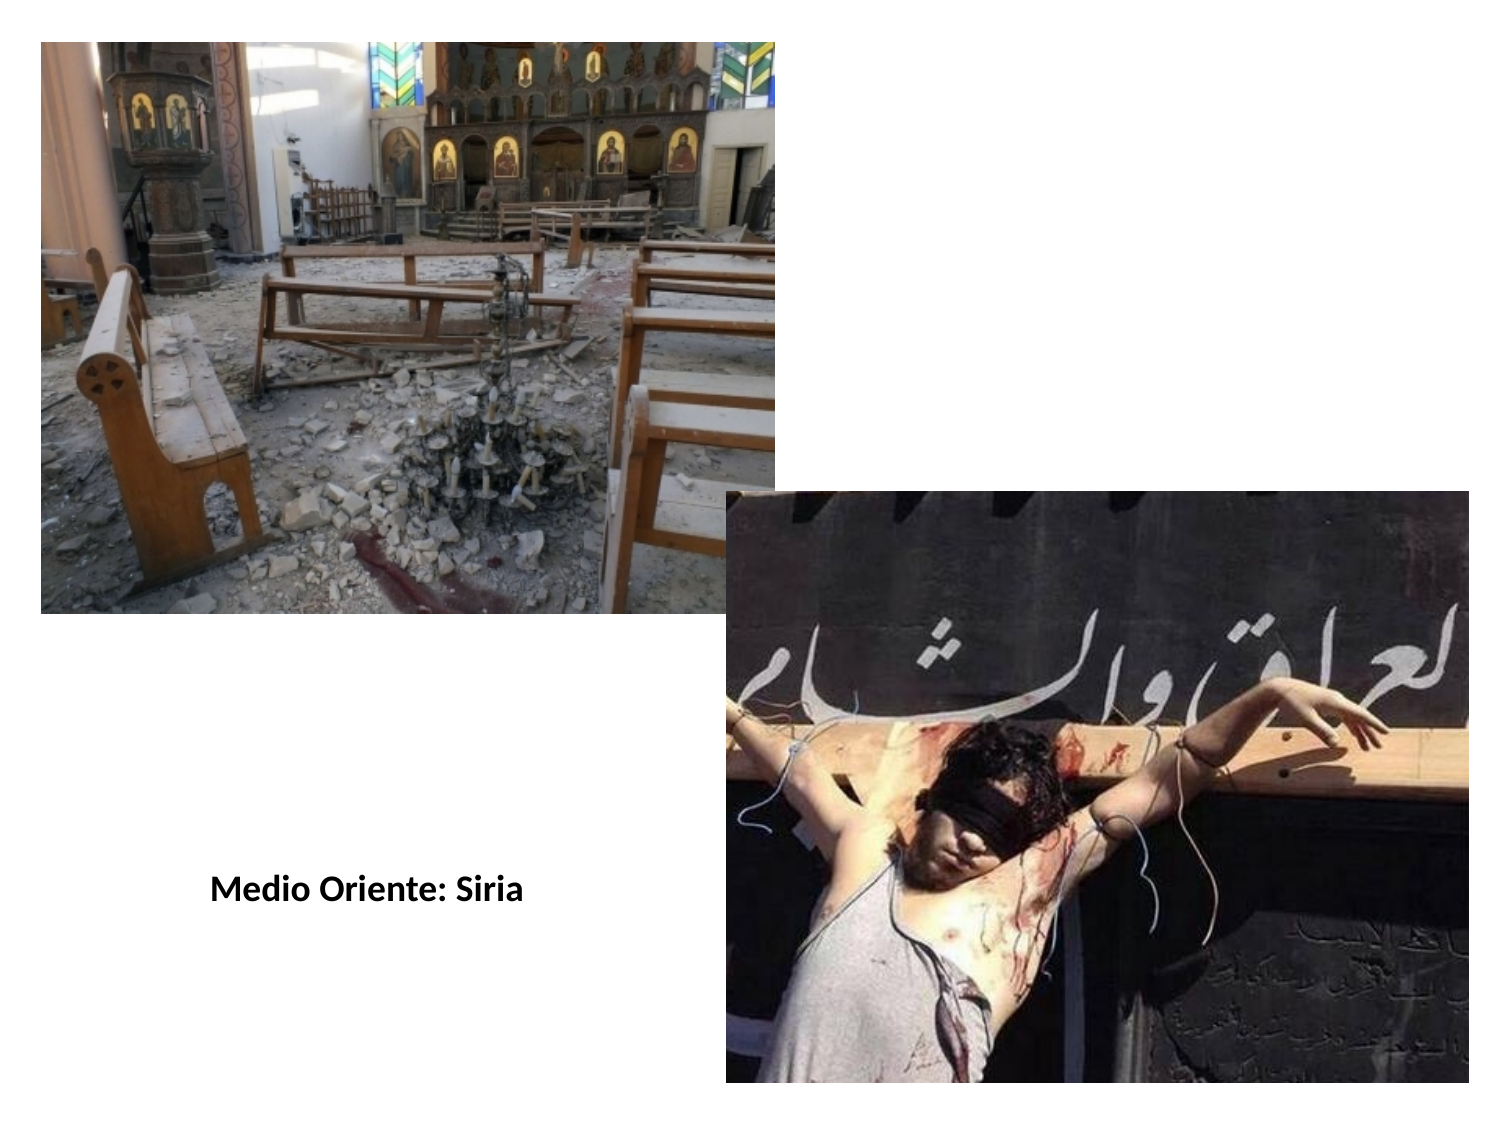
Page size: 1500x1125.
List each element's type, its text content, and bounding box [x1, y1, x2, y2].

picture [41, 42, 1469, 1083]
text_box Medio Oriente: Siria [194, 856, 621, 916]
